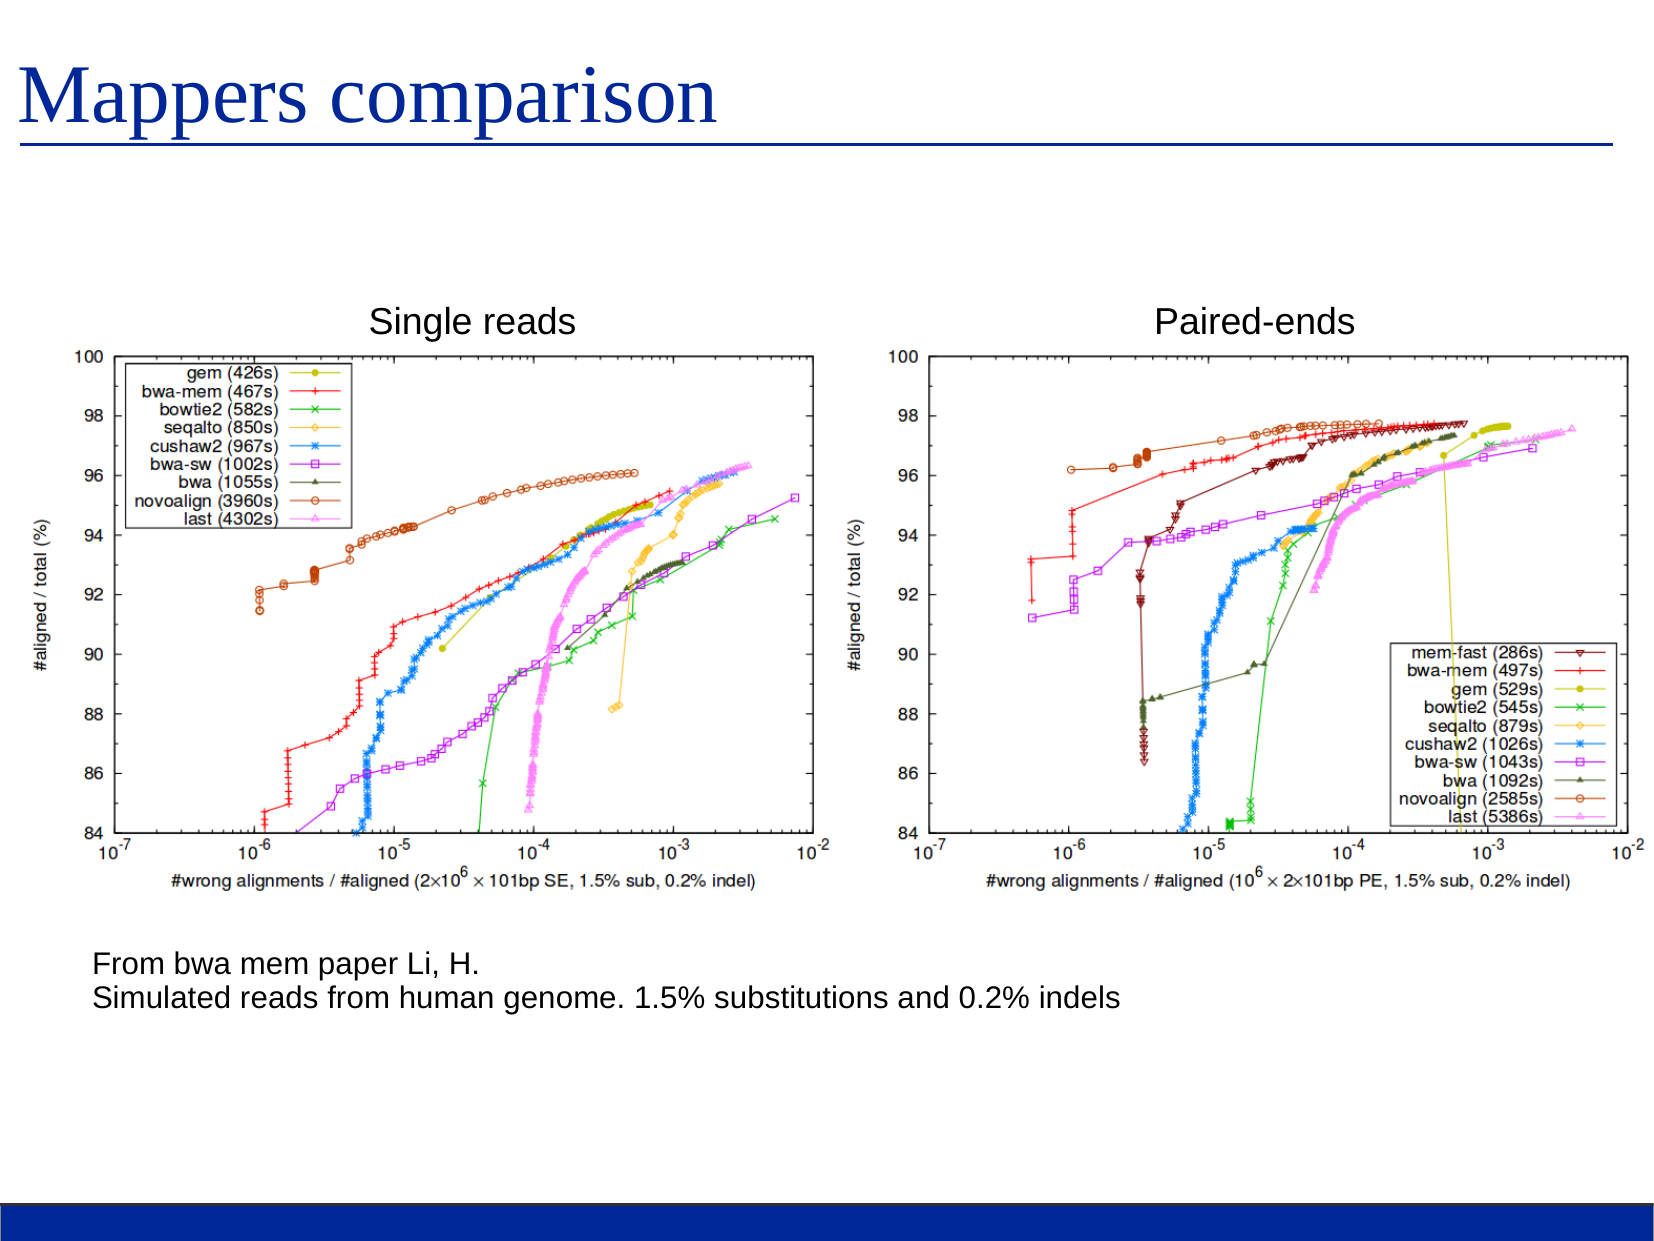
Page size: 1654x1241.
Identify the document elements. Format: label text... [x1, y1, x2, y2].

picture [0, 327, 1654, 914]
text_box Single reads [353, 293, 592, 351]
title Mappers comparison [17, 0, 1589, 198]
text_box From bwa mem paper Li, H. Simulated reads from human genome. 1.5% substitutions and 0.2% indels [77, 938, 1441, 1024]
text_box Paired-ends [1139, 293, 1371, 351]
